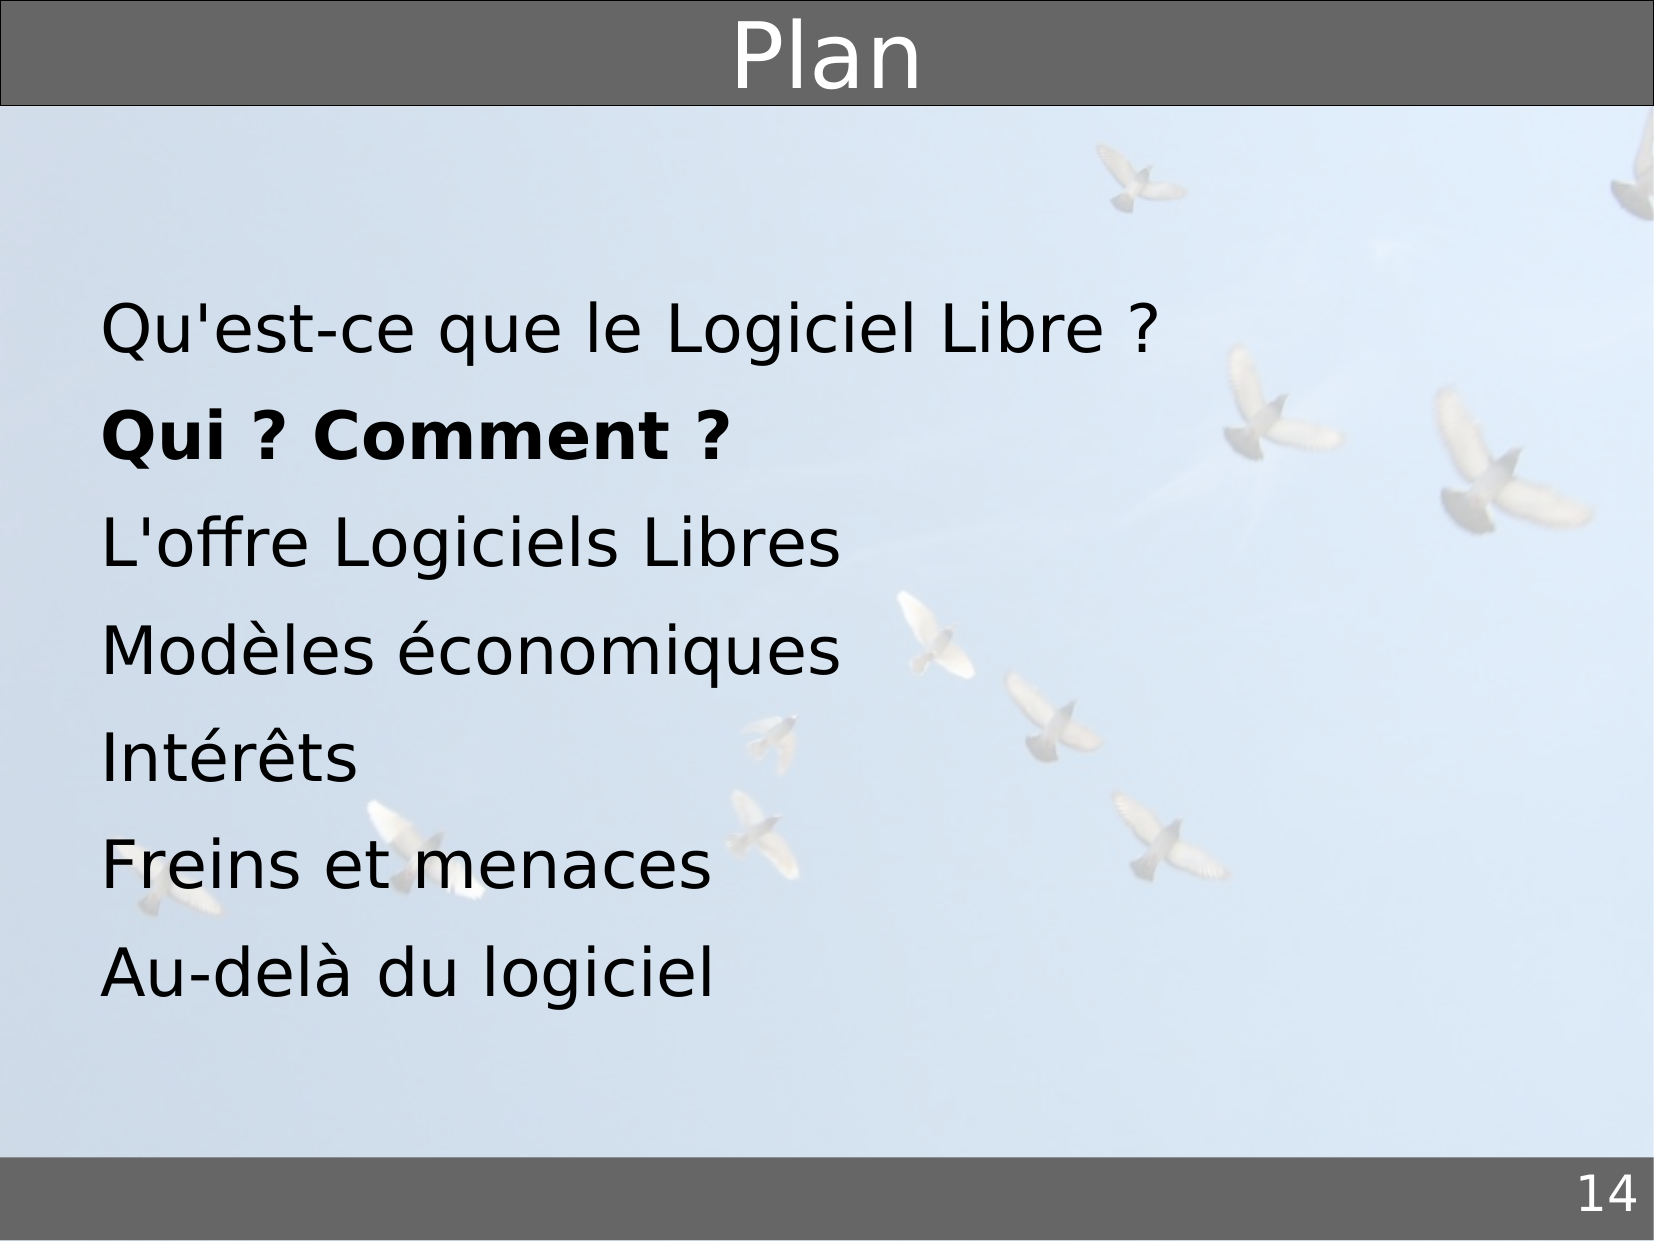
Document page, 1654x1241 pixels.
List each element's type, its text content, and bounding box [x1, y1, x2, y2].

title Plan [0, 2, 1654, 110]
list Qu'est-ce que le Logiciel Libre ? Qui ? Comment ? L'offre Logiciels Libres Modèles économiques Intérêts Freins et menaces Au-delà du logiciel [82, 290, 1571, 1094]
